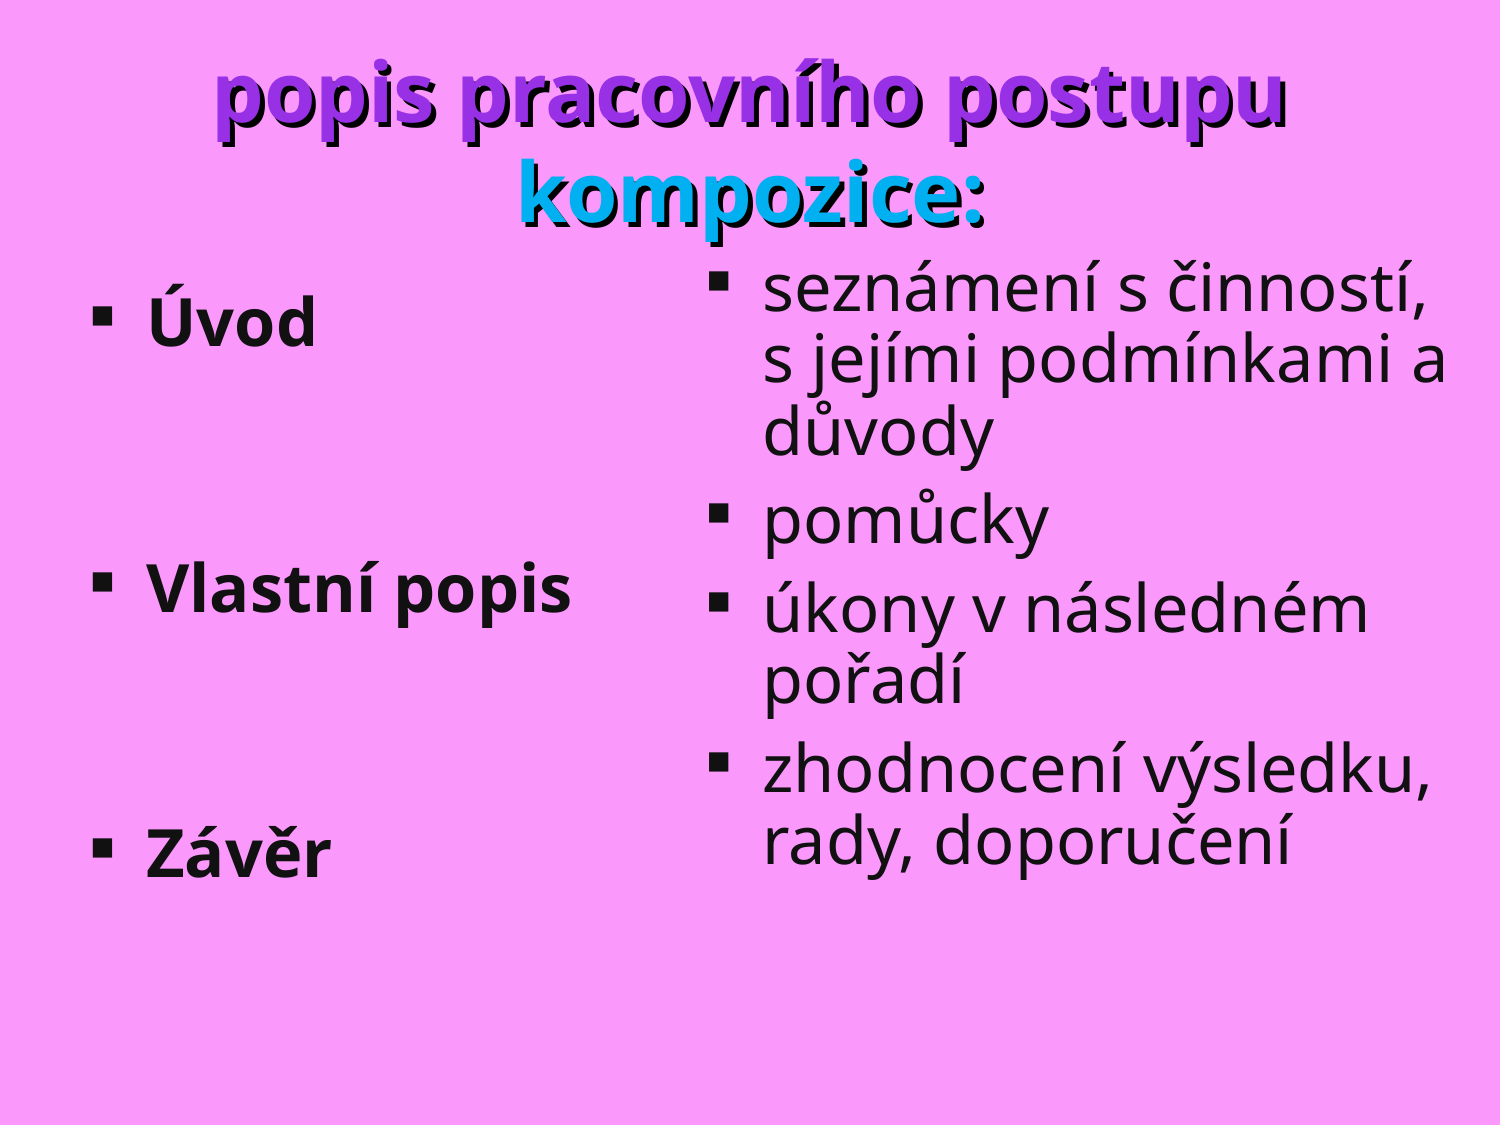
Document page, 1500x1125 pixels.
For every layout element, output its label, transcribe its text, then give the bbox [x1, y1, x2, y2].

list seznámení s činností, s jejími podmínkami a důvody pomůcky úkony v následném pořadí zhodnocení výsledku, rady, doporučení [691, 246, 1465, 1119]
title popis pracovního postupu kompozice: [75, 31, 1426, 247]
list Úvod Vlastní popis Závěr [74, 281, 668, 1006]
